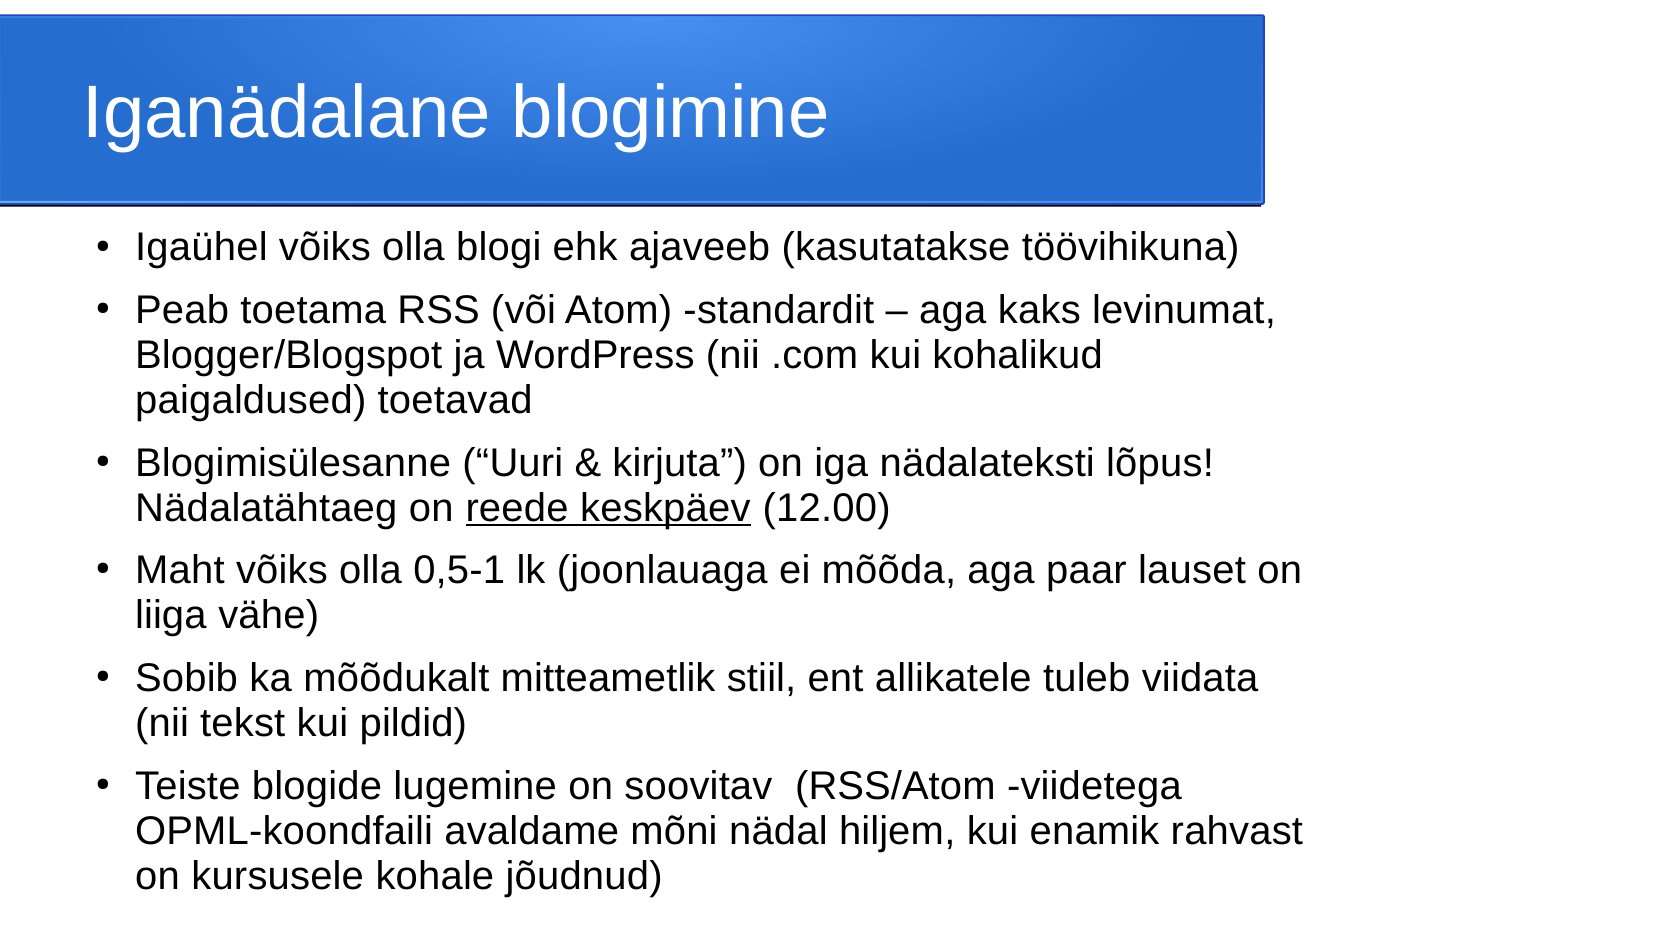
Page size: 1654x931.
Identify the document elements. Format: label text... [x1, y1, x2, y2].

title Iganädalane blogimine [82, 35, 1235, 189]
list Igaühel võiks olla blogi ehk ajaveeb (kasutatakse töövihikuna) Peab toetama RSS (või Atom) -standardit – aga kaks levinumat, Blogger/Blogspot ja WordPress (nii .com kui kohalikud paigaldused) toetavad Blogimisülesanne (“Uuri & kirjuta”) on iga nädalateksti lõpus! Nädalatähtaeg on reede keskpäev (12.00) Maht võiks olla 0,5-1 lk (joonlauaga ei mõõda, aga paar lauset on liiga vähe) Sobib ka mõõdukalt mitteametlik stiil, ent allikatele tuleb viidata (nii tekst kui pildid) Teiste blogide lugemine on soovitav (RSS/Atom -viidetega OPML-koondfaili avaldame mõni nädal hiljem, kui enamik rahvast on kursusele kohale jõudnud) [82, 224, 1317, 898]
